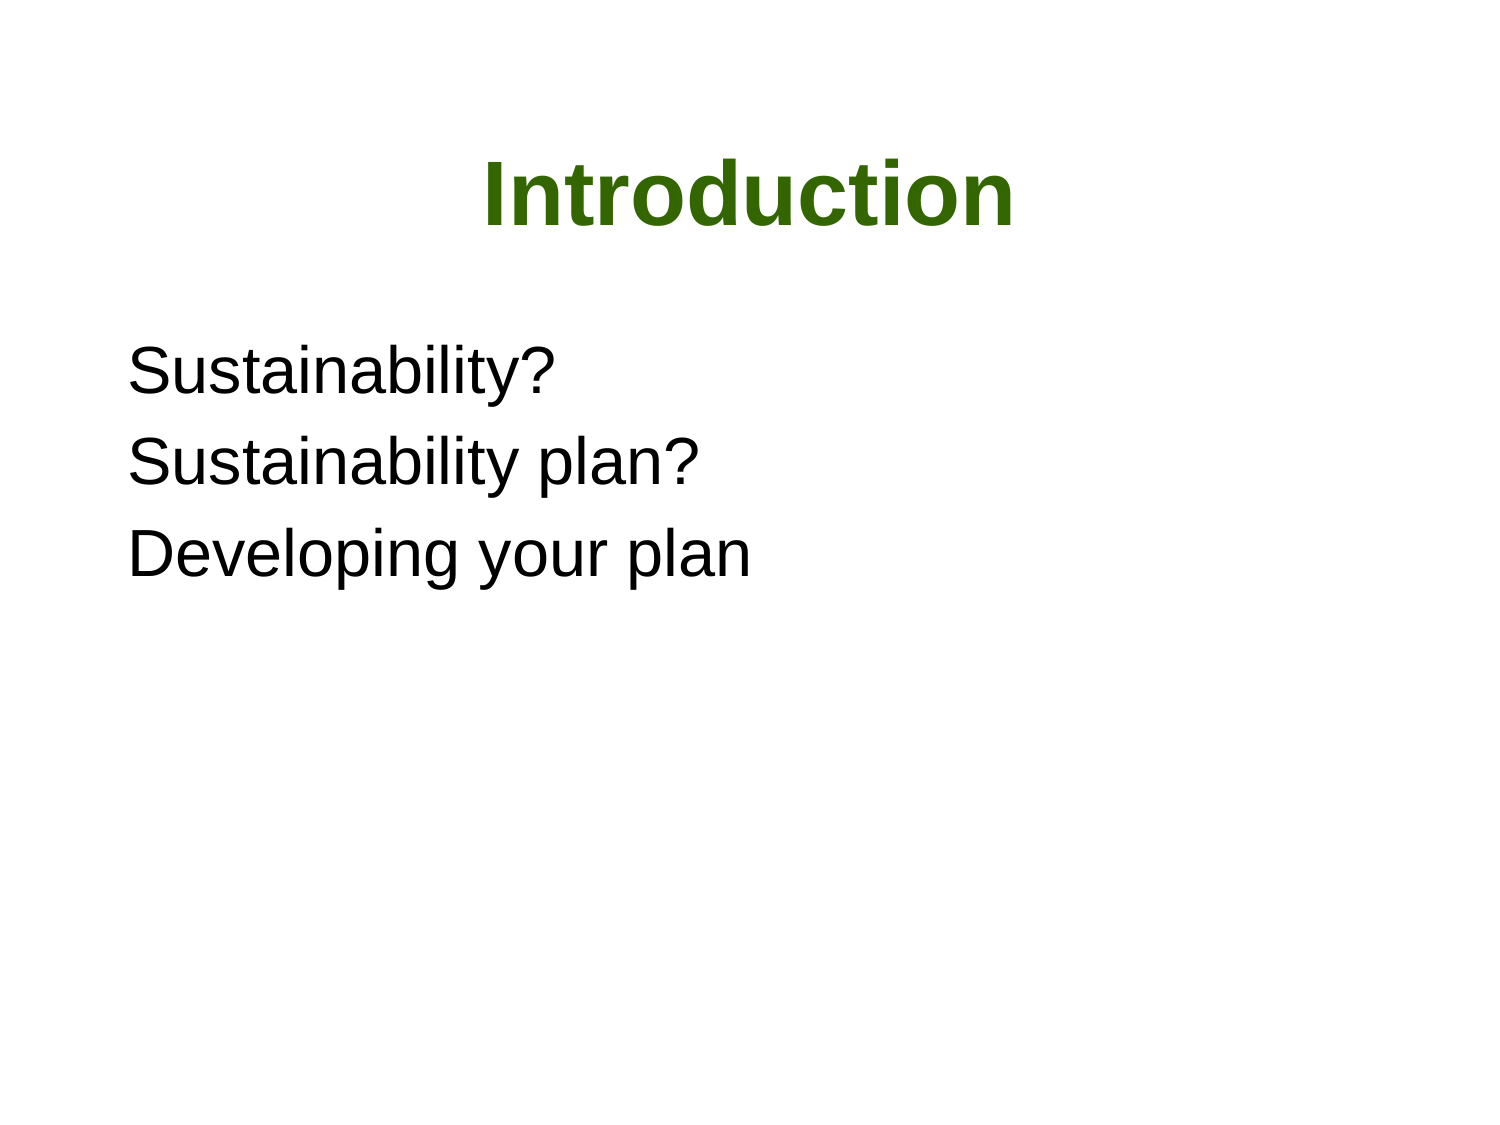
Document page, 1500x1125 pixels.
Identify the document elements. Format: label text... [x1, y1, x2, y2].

title Introduction [112, 99, 1388, 288]
list Sustainability? Sustainability plan? Developing your plan [112, 324, 1388, 1001]
